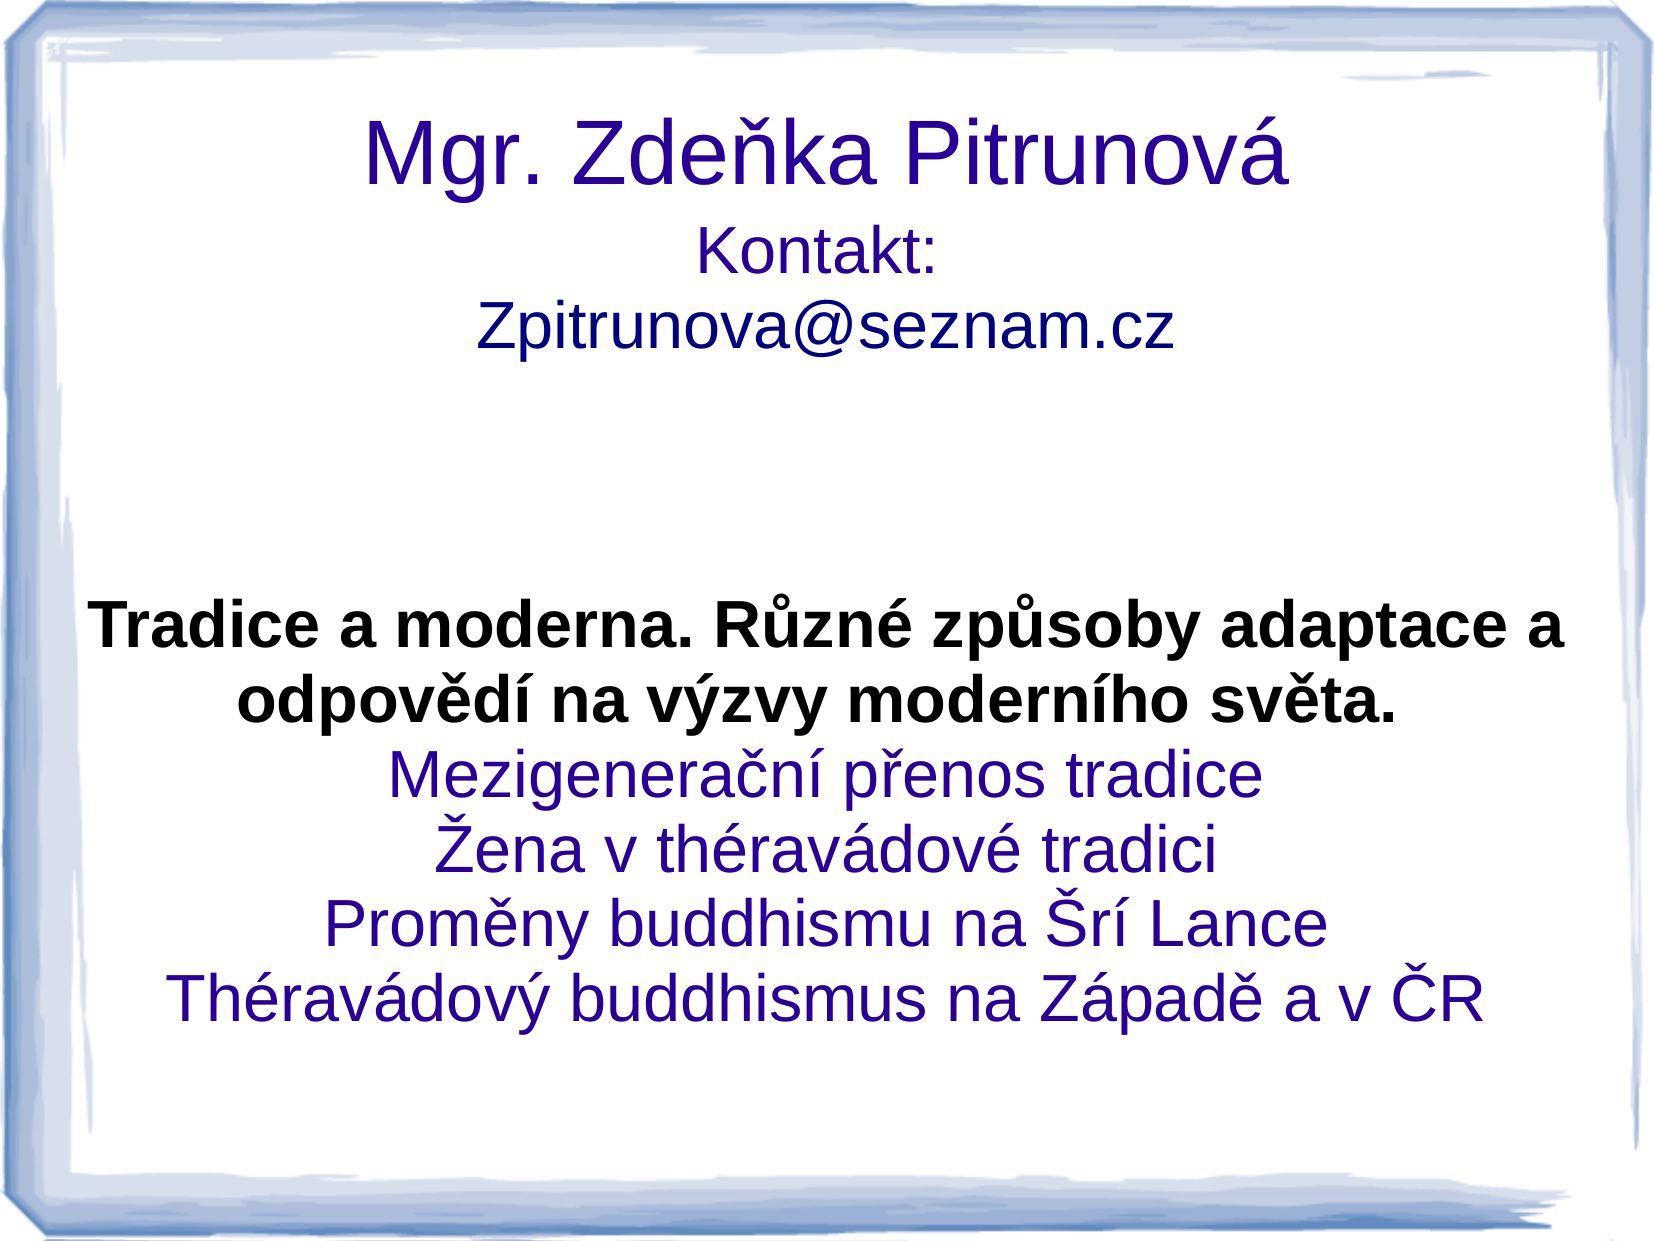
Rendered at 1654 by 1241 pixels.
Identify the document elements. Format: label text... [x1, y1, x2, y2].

subtitle Kontakt: Zpitrunova@seznam.cz Tradice a moderna. Různé způsoby adaptace a odpovědí na výzvy moderního světa. Mezigenerační přenos tradice Žena v théravádové tradici Proměny buddhismu na Šrí Lance Théravádový buddhismus na Západě a v ČR [82, 213, 1571, 1186]
title Mgr. Zdeňka Pitrunová [82, 49, 1571, 213]
picture [0, 0, 1654, 1241]
